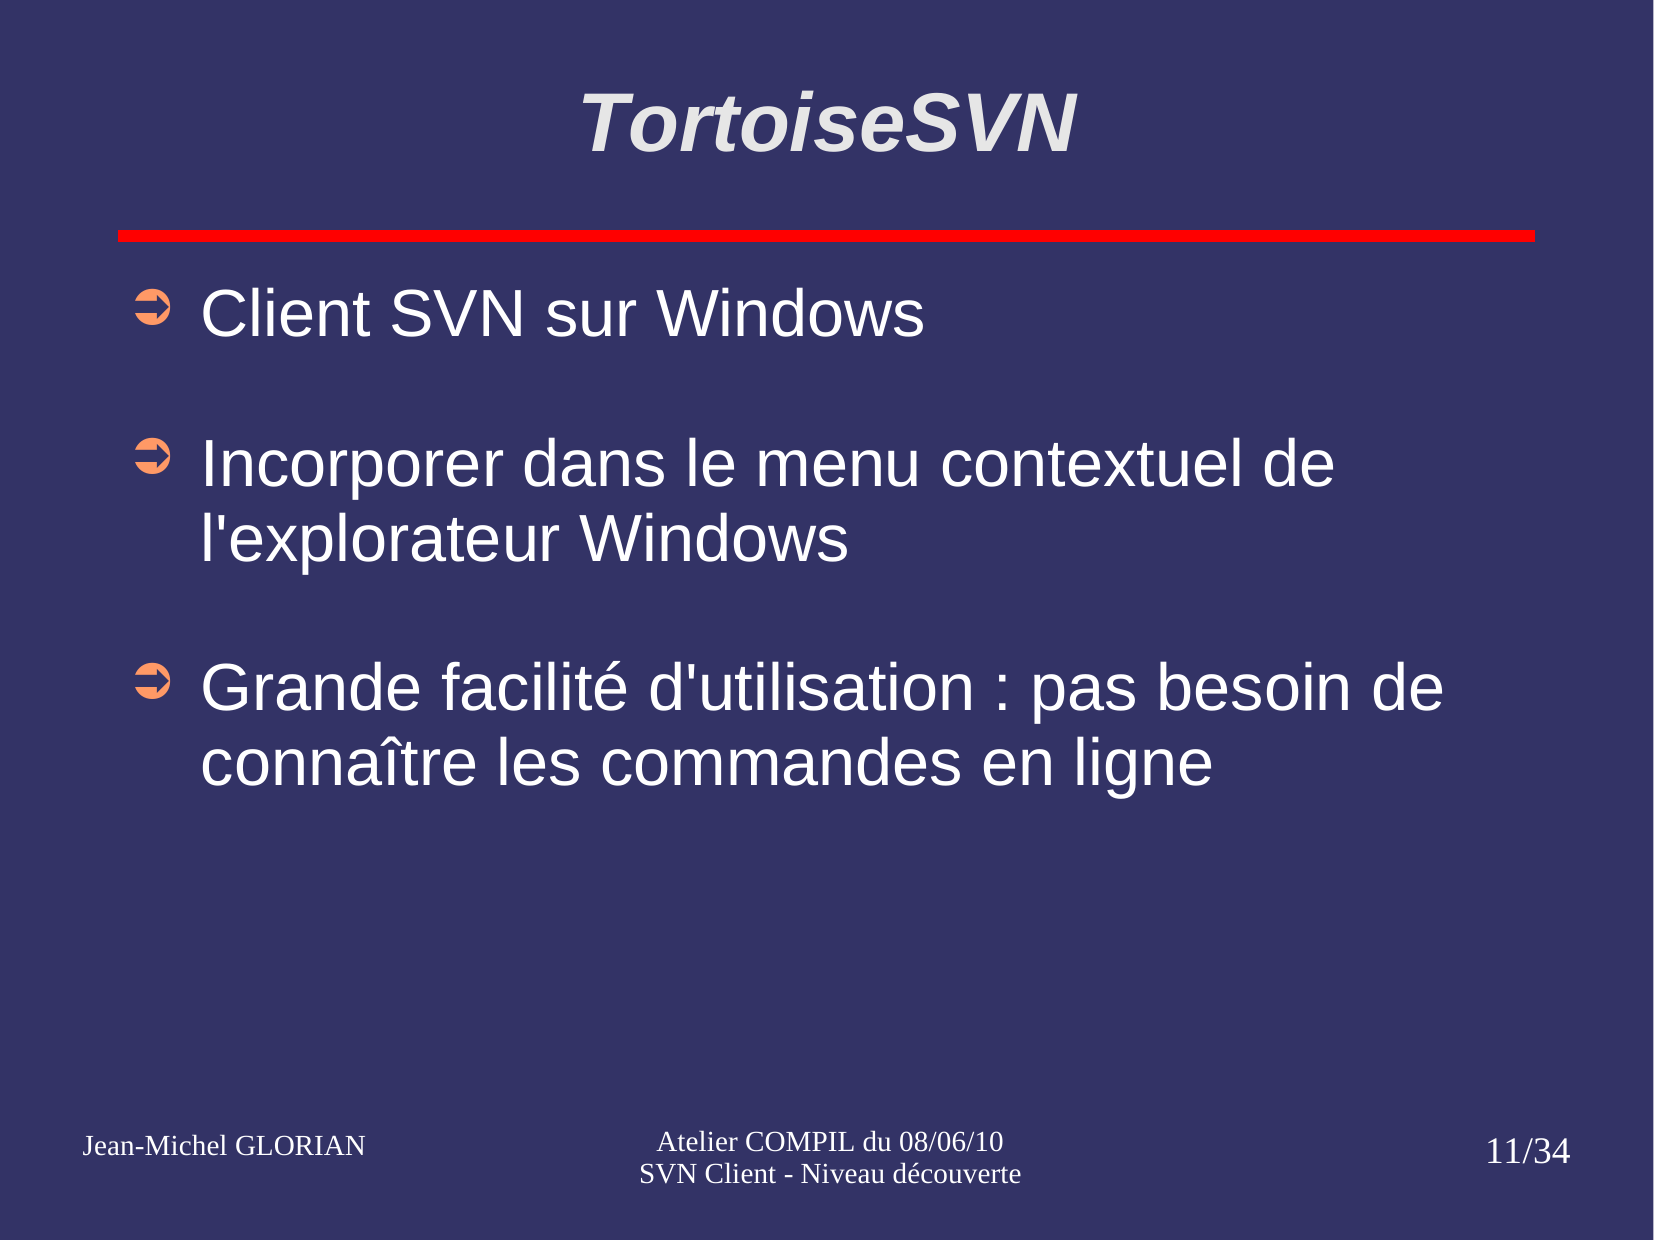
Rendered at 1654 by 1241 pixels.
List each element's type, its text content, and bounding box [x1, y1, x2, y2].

list Client SVN sur Windows Incorporer dans le menu contextuel de l'explorateur Windows Grande facilité d'utilisation : pas besoin de connaître les commandes en ligne [118, 276, 1536, 1078]
title TortoiseSVN [121, 26, 1534, 219]
